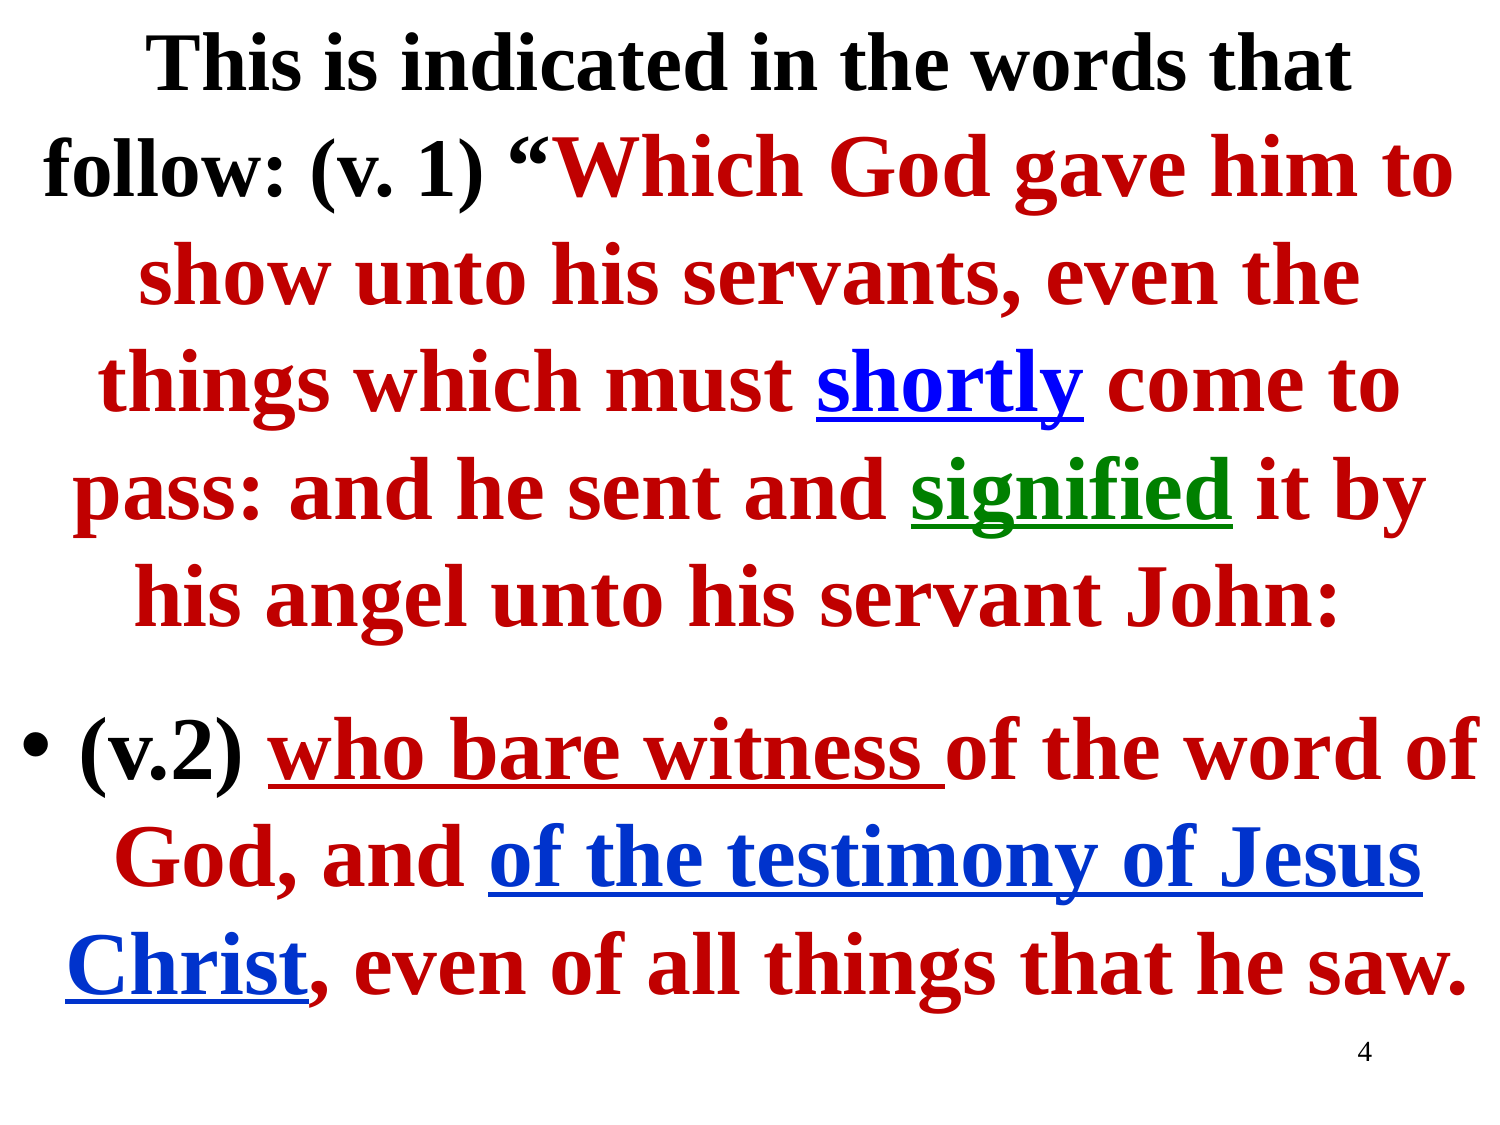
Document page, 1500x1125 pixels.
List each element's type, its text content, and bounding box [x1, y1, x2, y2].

text_box <number> [1074, 1025, 1388, 1100]
text_box This is indicated in the words that follow: (v. 1) “Which God gave him to show unto his servants, even the things which must shortly come to pass: and he sent and signified it by his angel unto his servant John: (v.2) who bare witness of the word of God, and of the testimony of Jesus Christ, even of all things that he saw. [0, 0, 1500, 1020]
